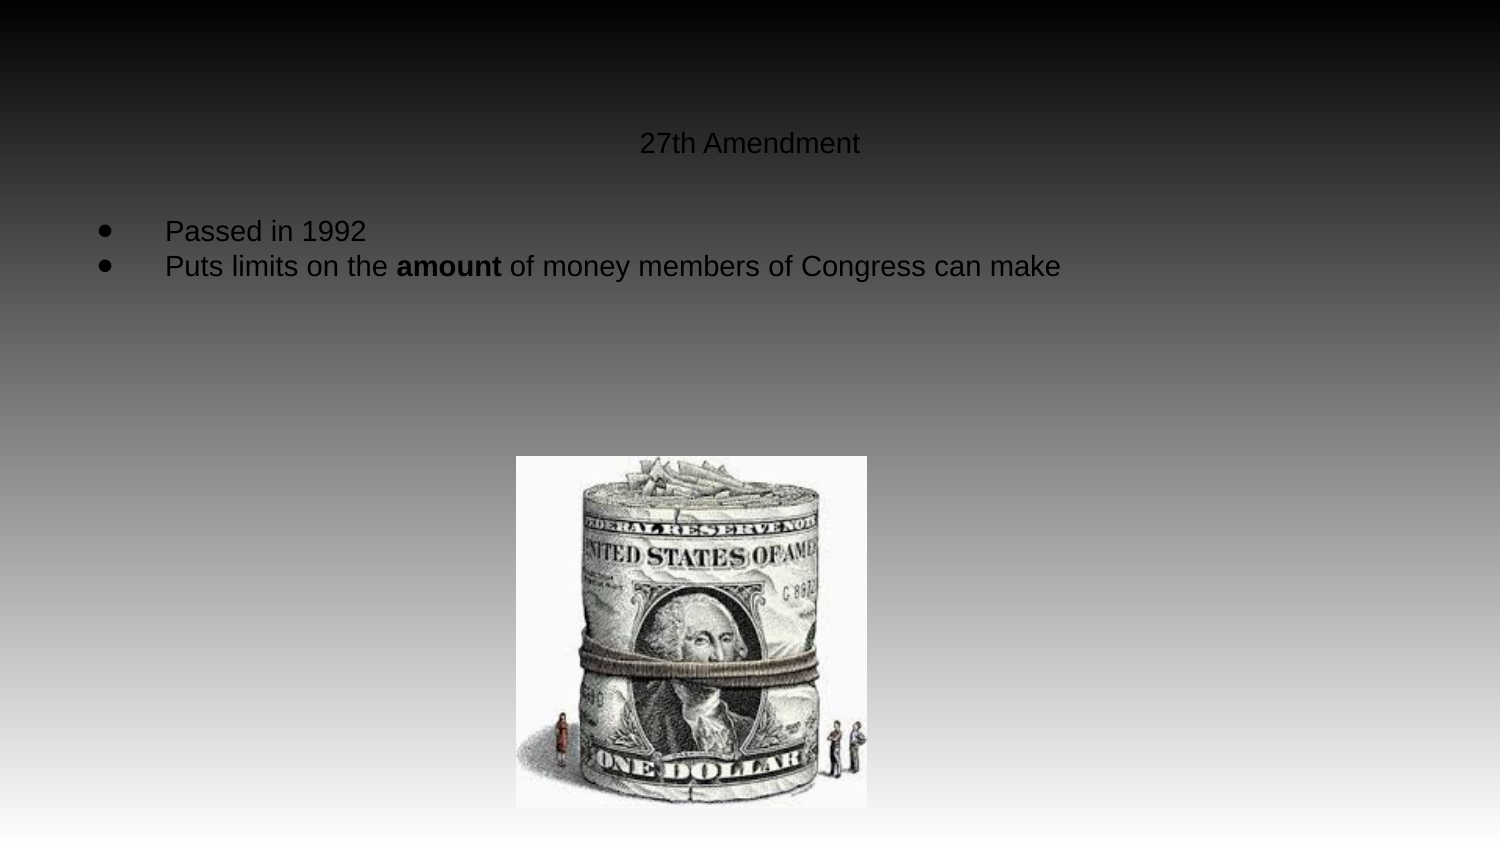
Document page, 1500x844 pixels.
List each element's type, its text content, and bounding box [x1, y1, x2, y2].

title 27th Amendment [75, 33, 1425, 175]
picture [516, 456, 867, 808]
list Passed in 1992 Puts limits on the amount of money members of Congress can make [75, 196, 1425, 808]
